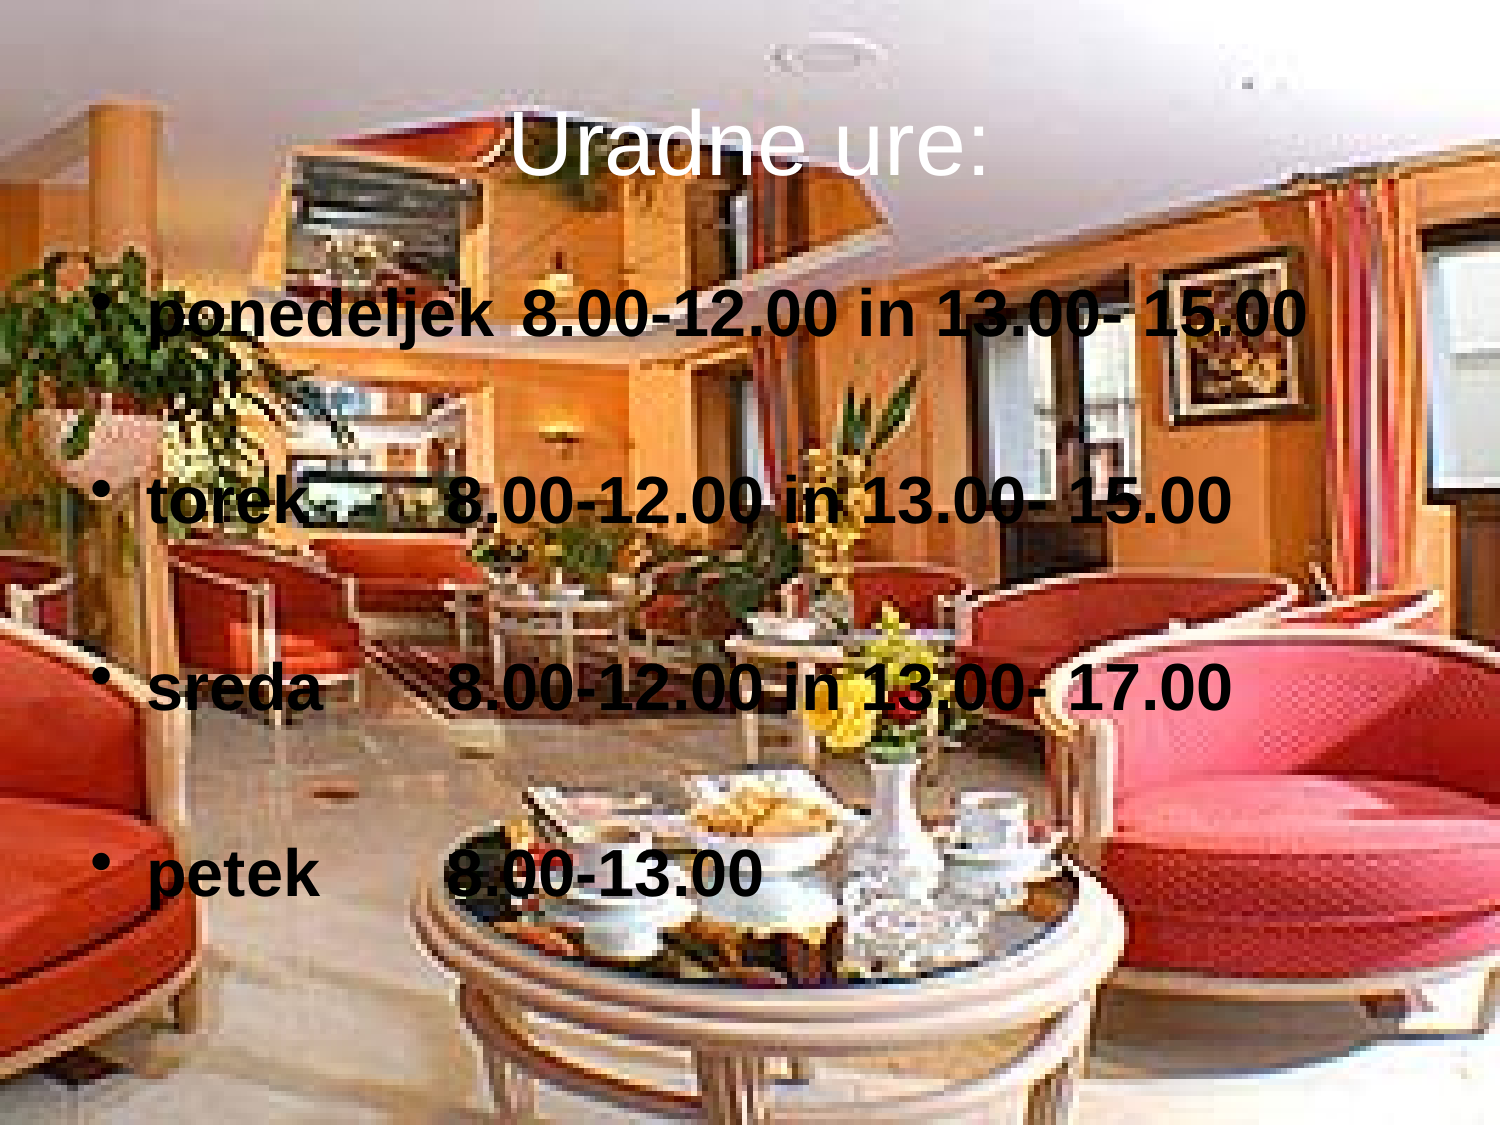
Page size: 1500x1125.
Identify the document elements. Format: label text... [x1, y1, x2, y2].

title Uradne ure: [75, 45, 1425, 233]
list ponedeljek 8.00-12.00 in 13.00- 15.00 torek 8.00-12.00 in 13.00- 15.00 sreda 8.00-12.00 in 13.00- 17.00 petek 8.00-13.00 [75, 262, 1425, 1005]
picture [0, 0, 1500, 1125]
